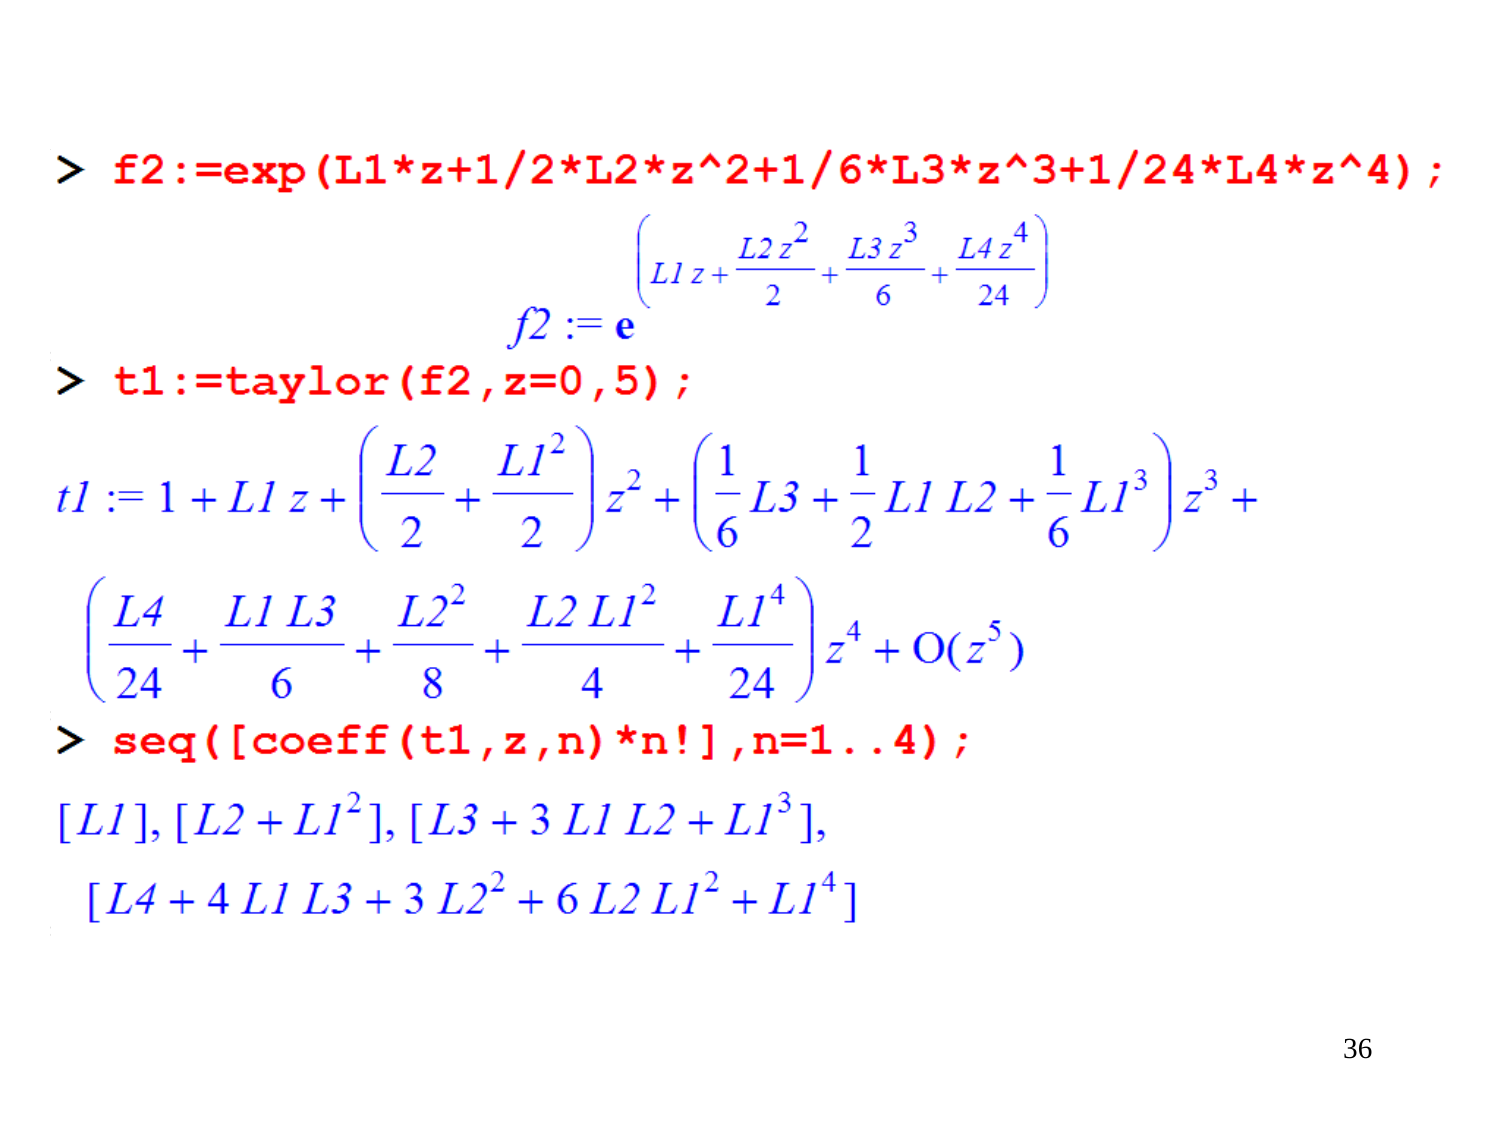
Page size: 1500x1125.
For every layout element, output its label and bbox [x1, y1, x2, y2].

picture [50, 149, 1450, 938]
